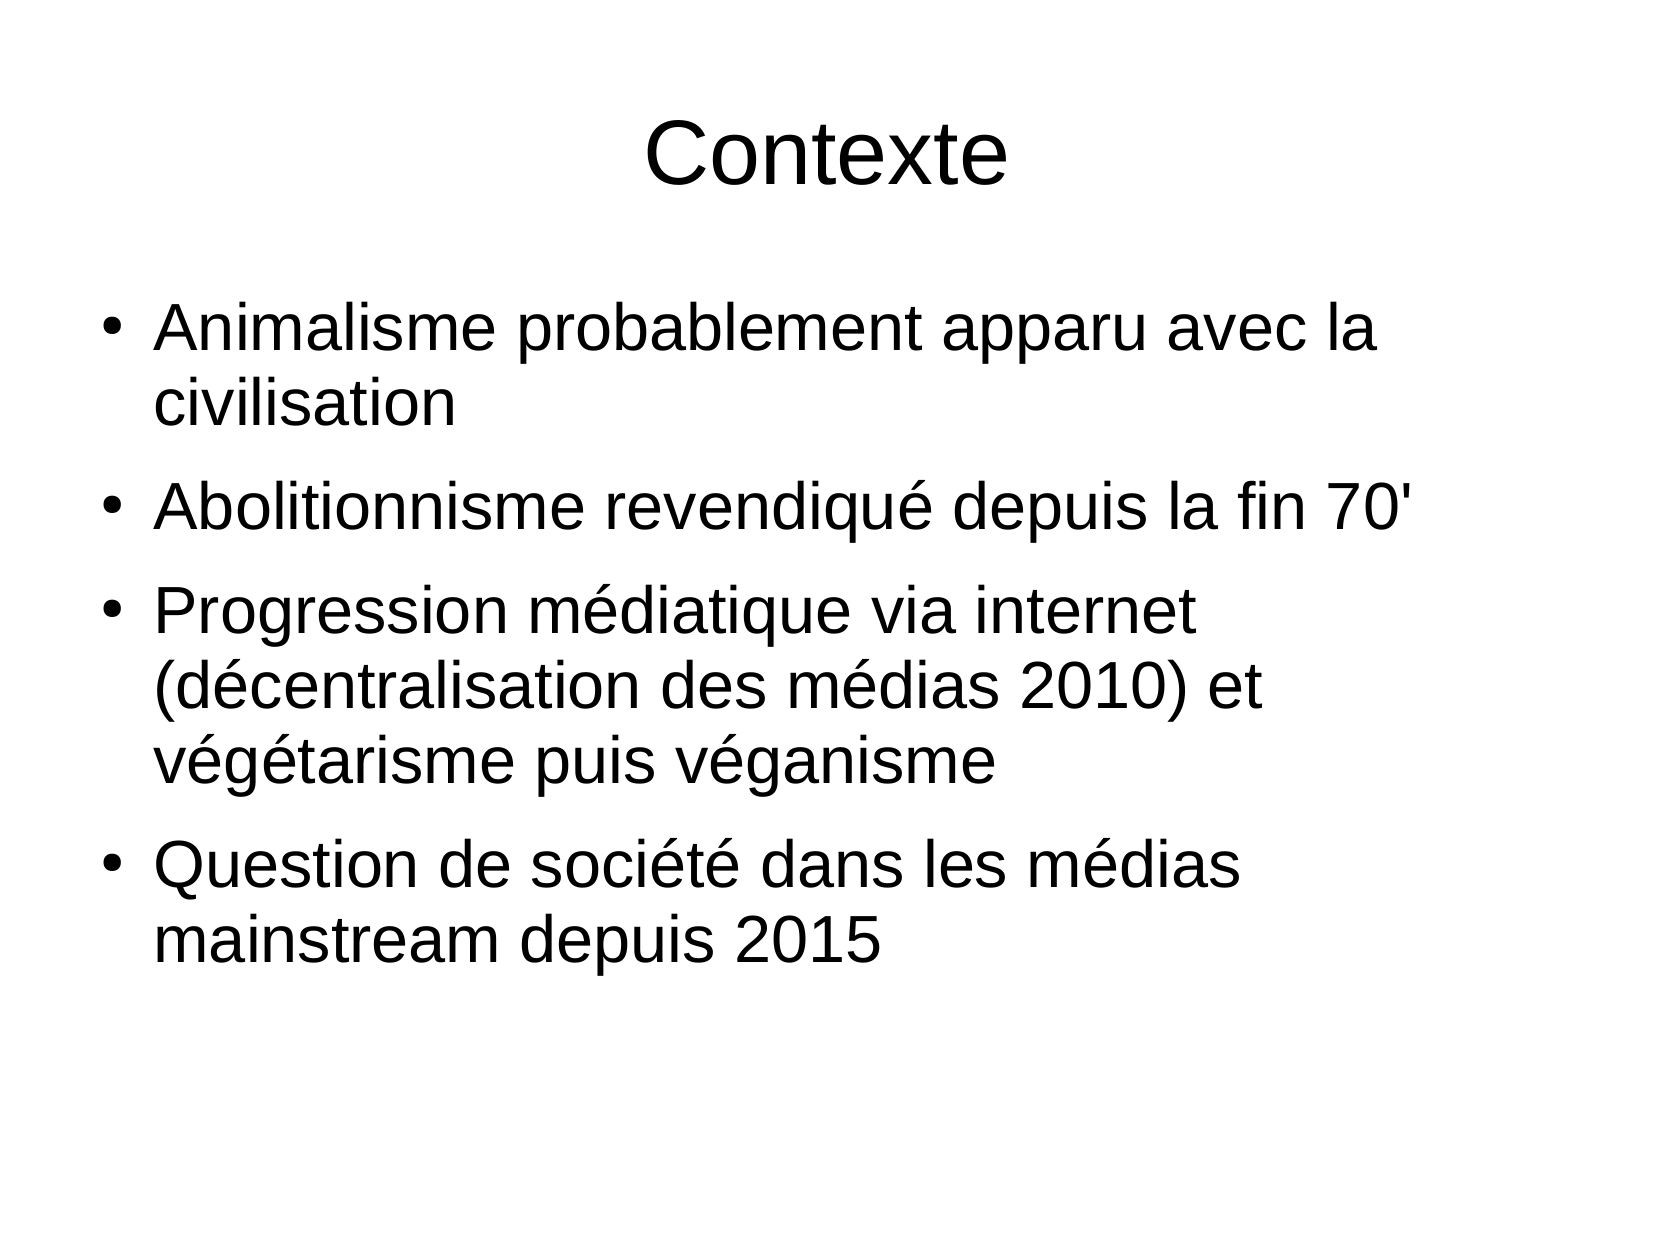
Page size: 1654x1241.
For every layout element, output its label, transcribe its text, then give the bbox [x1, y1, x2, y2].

list Animalisme probablement apparu avec la civilisation Abolitionnisme revendiqué depuis la fin 70' Progression médiatique via internet (décentralisation des médias 2010) et végétarisme puis véganisme Question de société dans les médias mainstream depuis 2015 [82, 290, 1571, 1109]
title Contexte [82, 49, 1571, 257]
